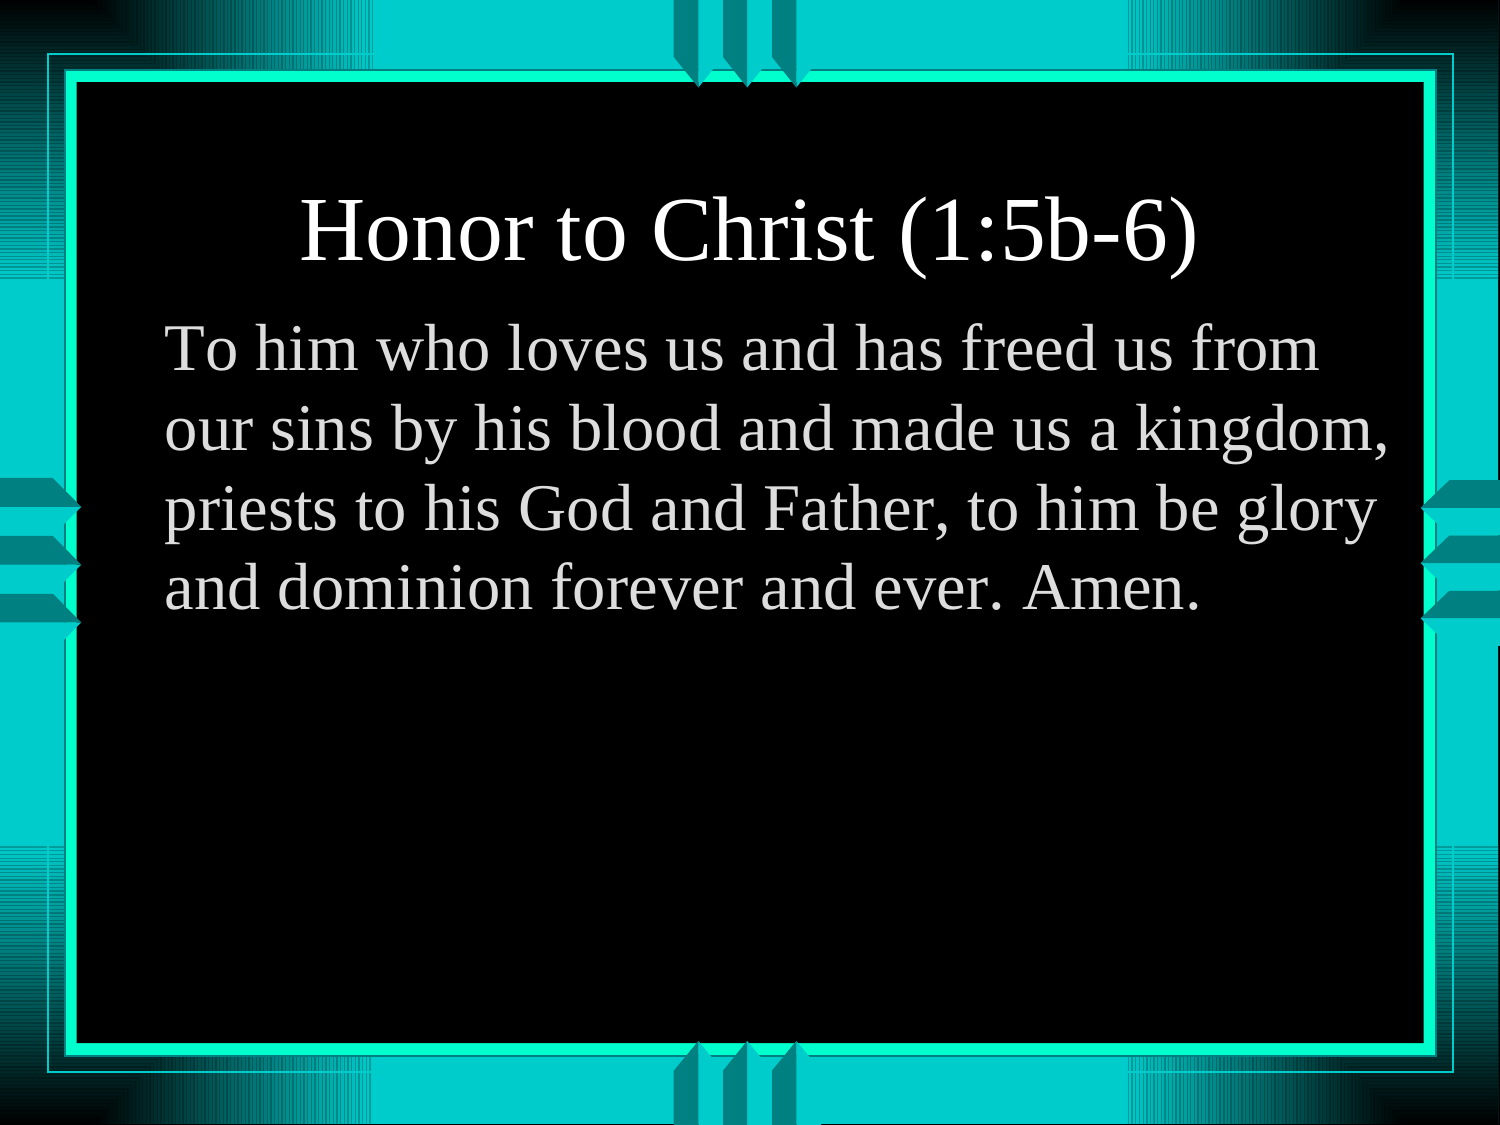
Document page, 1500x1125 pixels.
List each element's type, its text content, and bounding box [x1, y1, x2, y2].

text_box To him who loves us and has freed us from our sins by his blood and made us a kingdom, priests to his God and Father, to him be glory and dominion forever and ever. Amen. [150, 296, 1426, 631]
title Honor to Christ (1:5b-6) [112, 99, 1388, 288]
